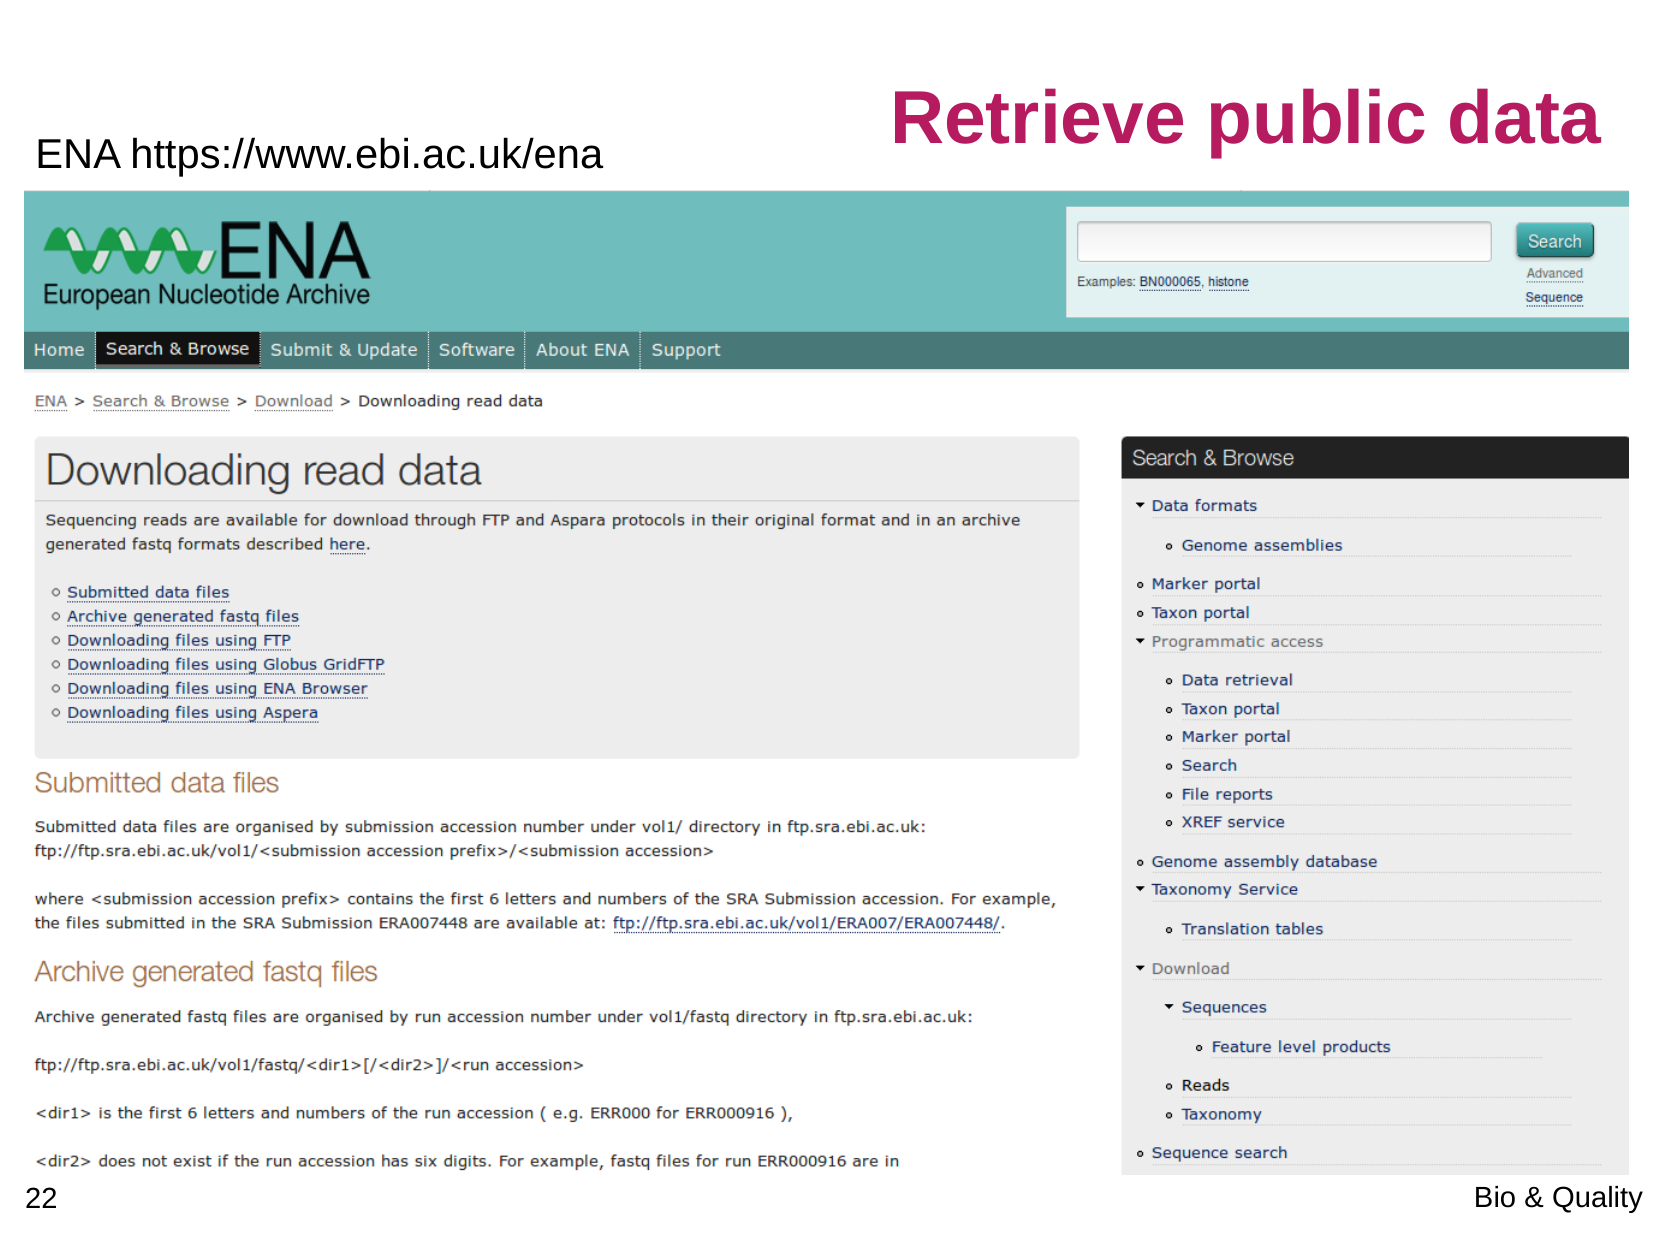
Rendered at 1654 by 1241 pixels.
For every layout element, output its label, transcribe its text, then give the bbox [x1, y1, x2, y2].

text_box Retrieve public data [117, 49, 1603, 178]
picture [24, 190, 1629, 1175]
text_box ENA https://www.ebi.ac.uk/ena [35, 130, 727, 178]
